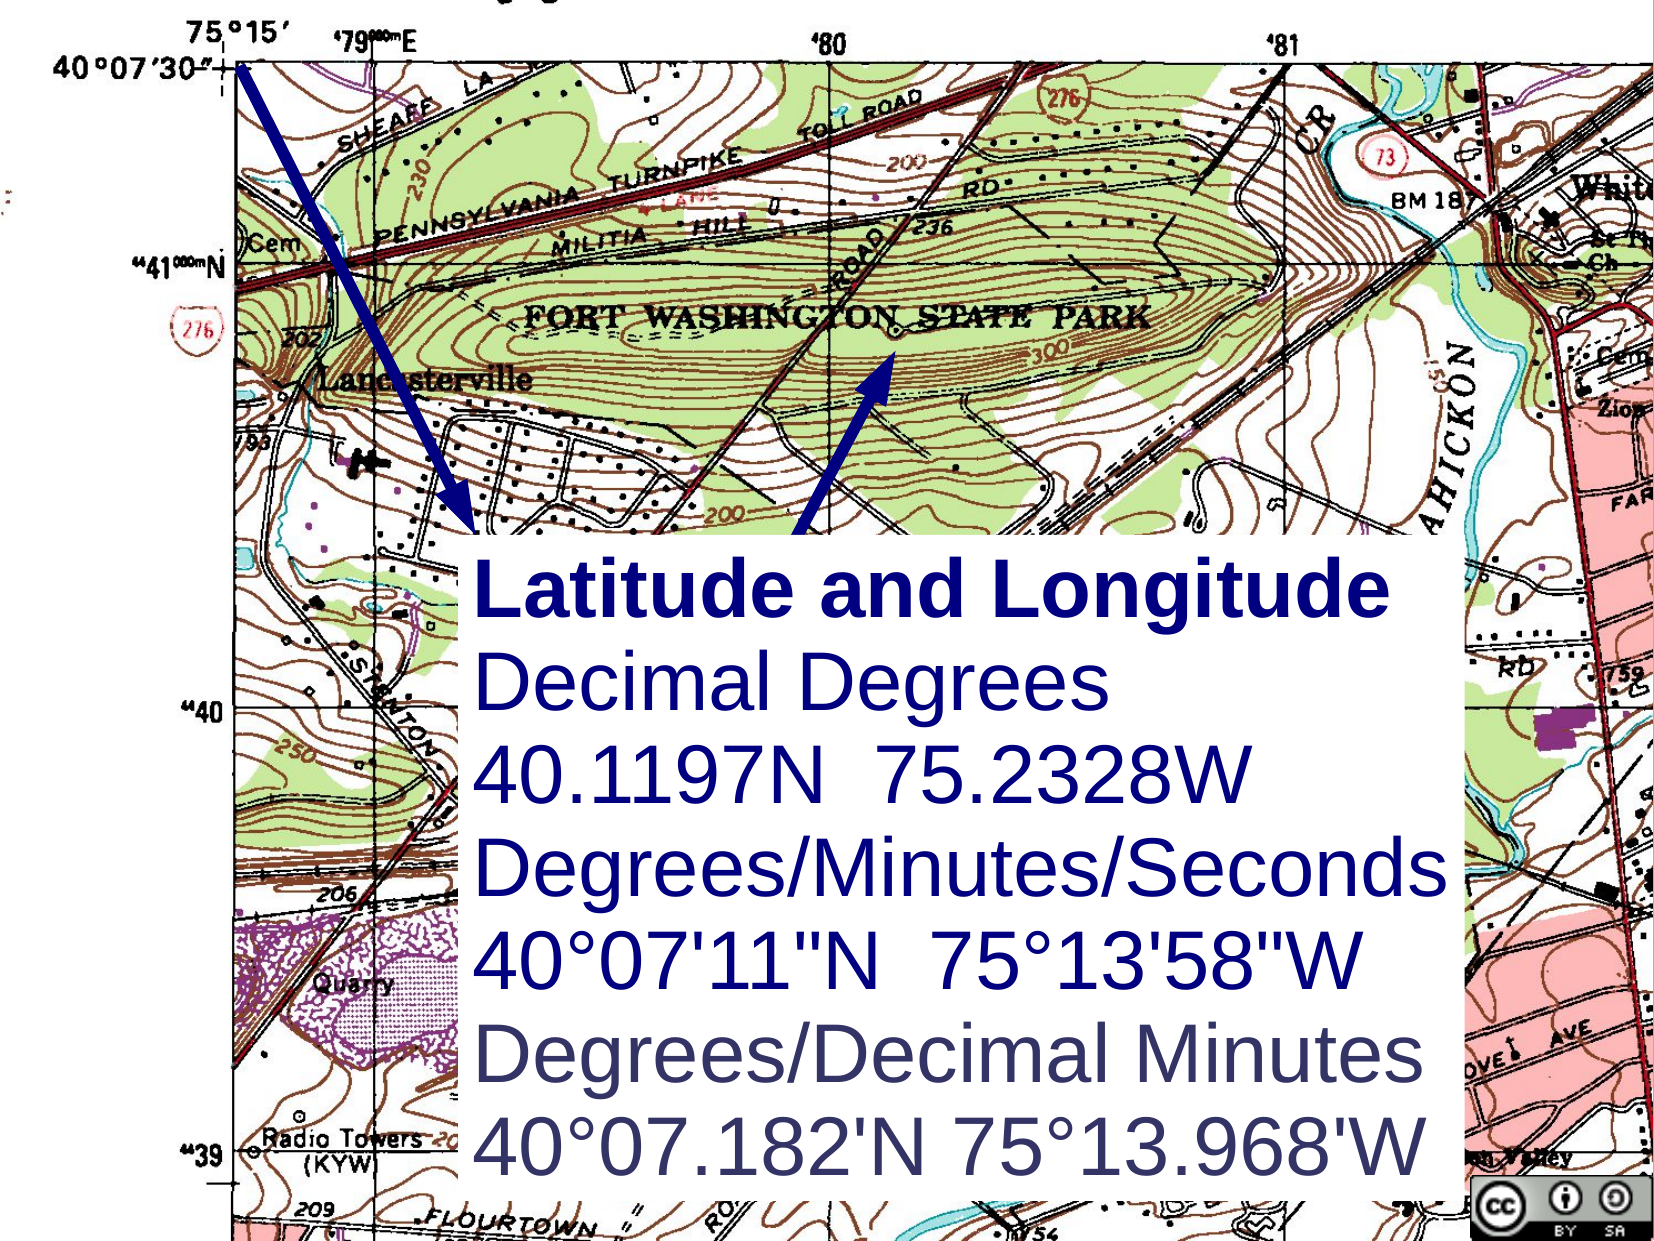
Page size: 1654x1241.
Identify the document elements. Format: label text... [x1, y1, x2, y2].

picture [0, 0, 1654, 1241]
text_box Latitude and Longitude Decimal Degrees 40.1197N 75.2328W Degrees/Minutes/Seconds 40°07'11"N 75°13'58"W Degrees/Decimal Minutes 40°07.182'N 75°13.968'W [458, 534, 1465, 1201]
